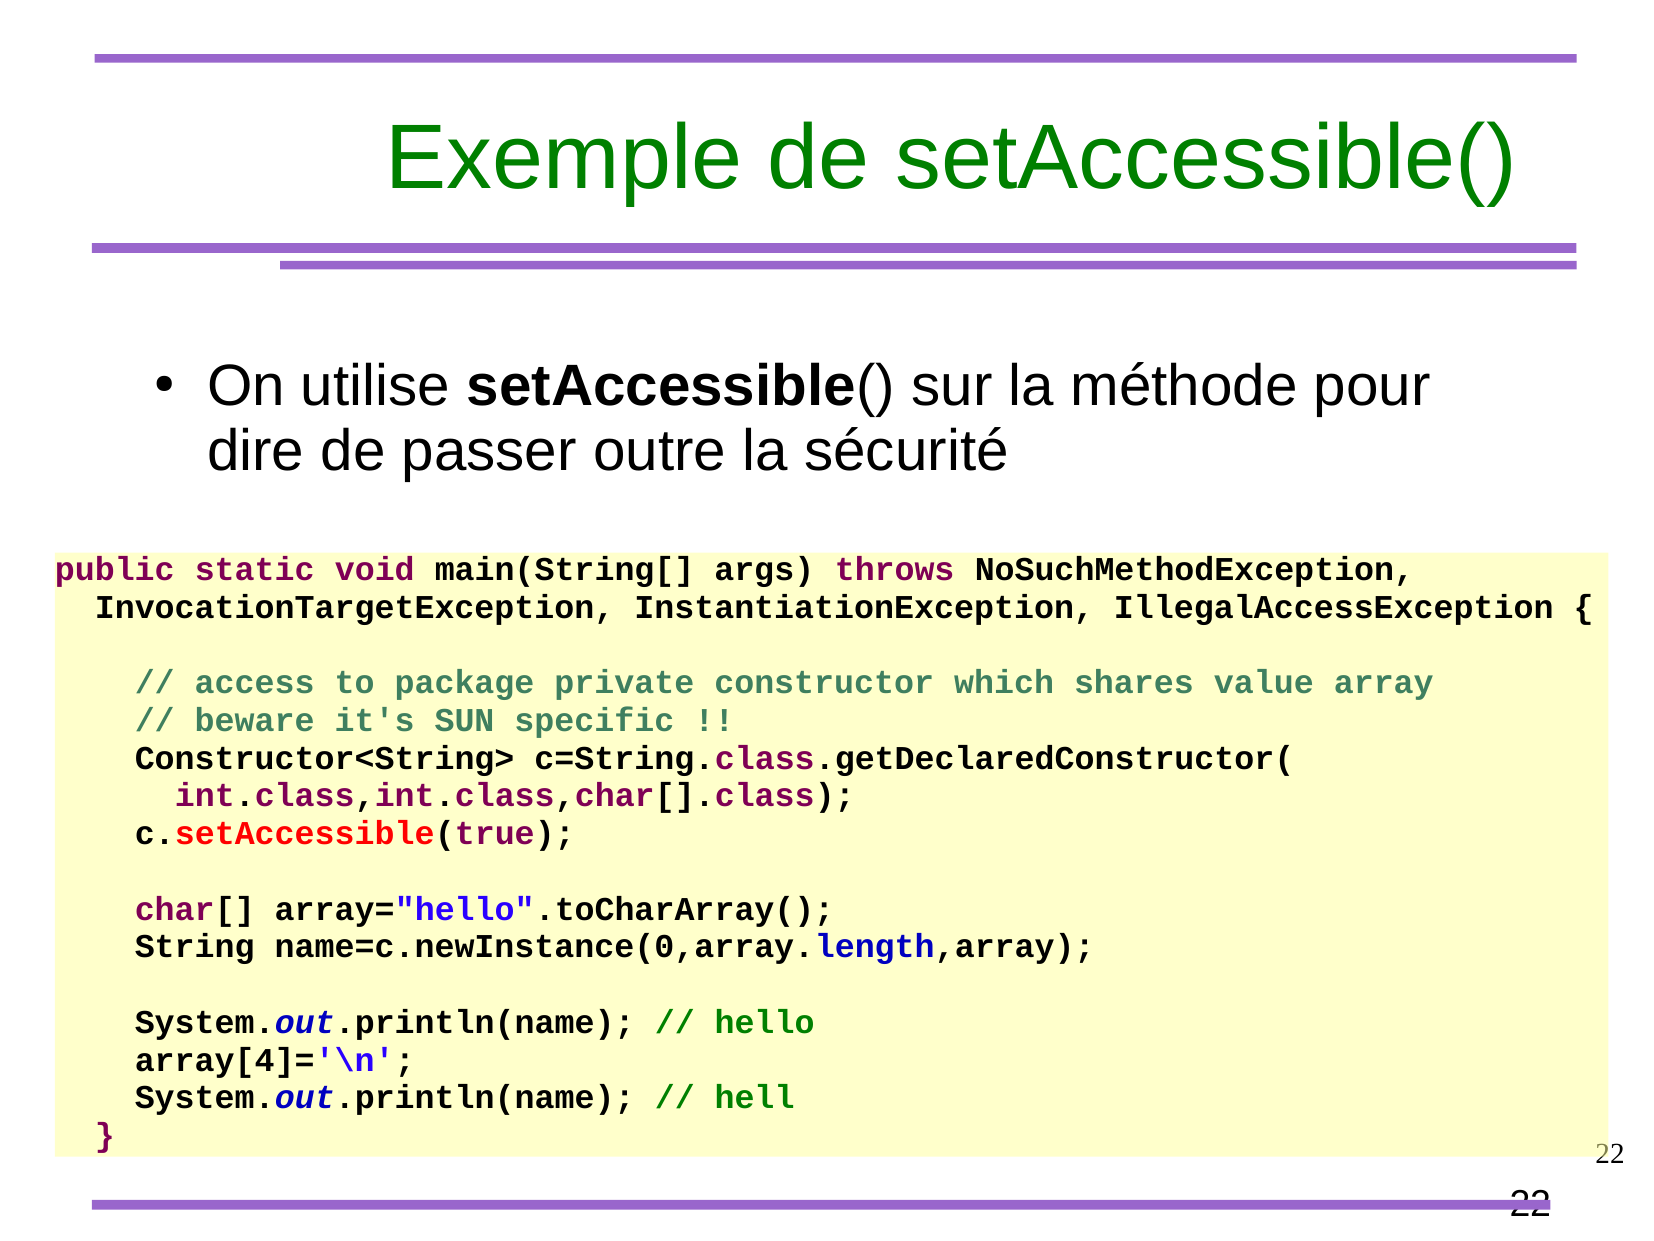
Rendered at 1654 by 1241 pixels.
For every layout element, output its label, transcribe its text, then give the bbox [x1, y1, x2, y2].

title Exemple de setAccessible() [121, 42, 1534, 265]
text_box public static void main(String[] args) throws NoSuchMethodException, InvocationTargetException, InstantiationException, IllegalAccessException { // access to package private constructor which shares value array // beware it's SUN specific !! Constructor<String> c=String.class.getDeclaredConstructor( int.class,int.class,char[].class); c.setAccessible(true); char[] array="hello".toCharArray(); String name=c.newInstance(0,array.length,array); System.out.println(name); // hello array[4]='\n'; System.out.println(name); // hell } [54, 552, 1609, 1157]
list On utilise setAccessible() sur la méthode pour dire de passer outre la sécurité [121, 344, 1534, 491]
text_box <numéro> [1295, 1129, 1640, 1213]
